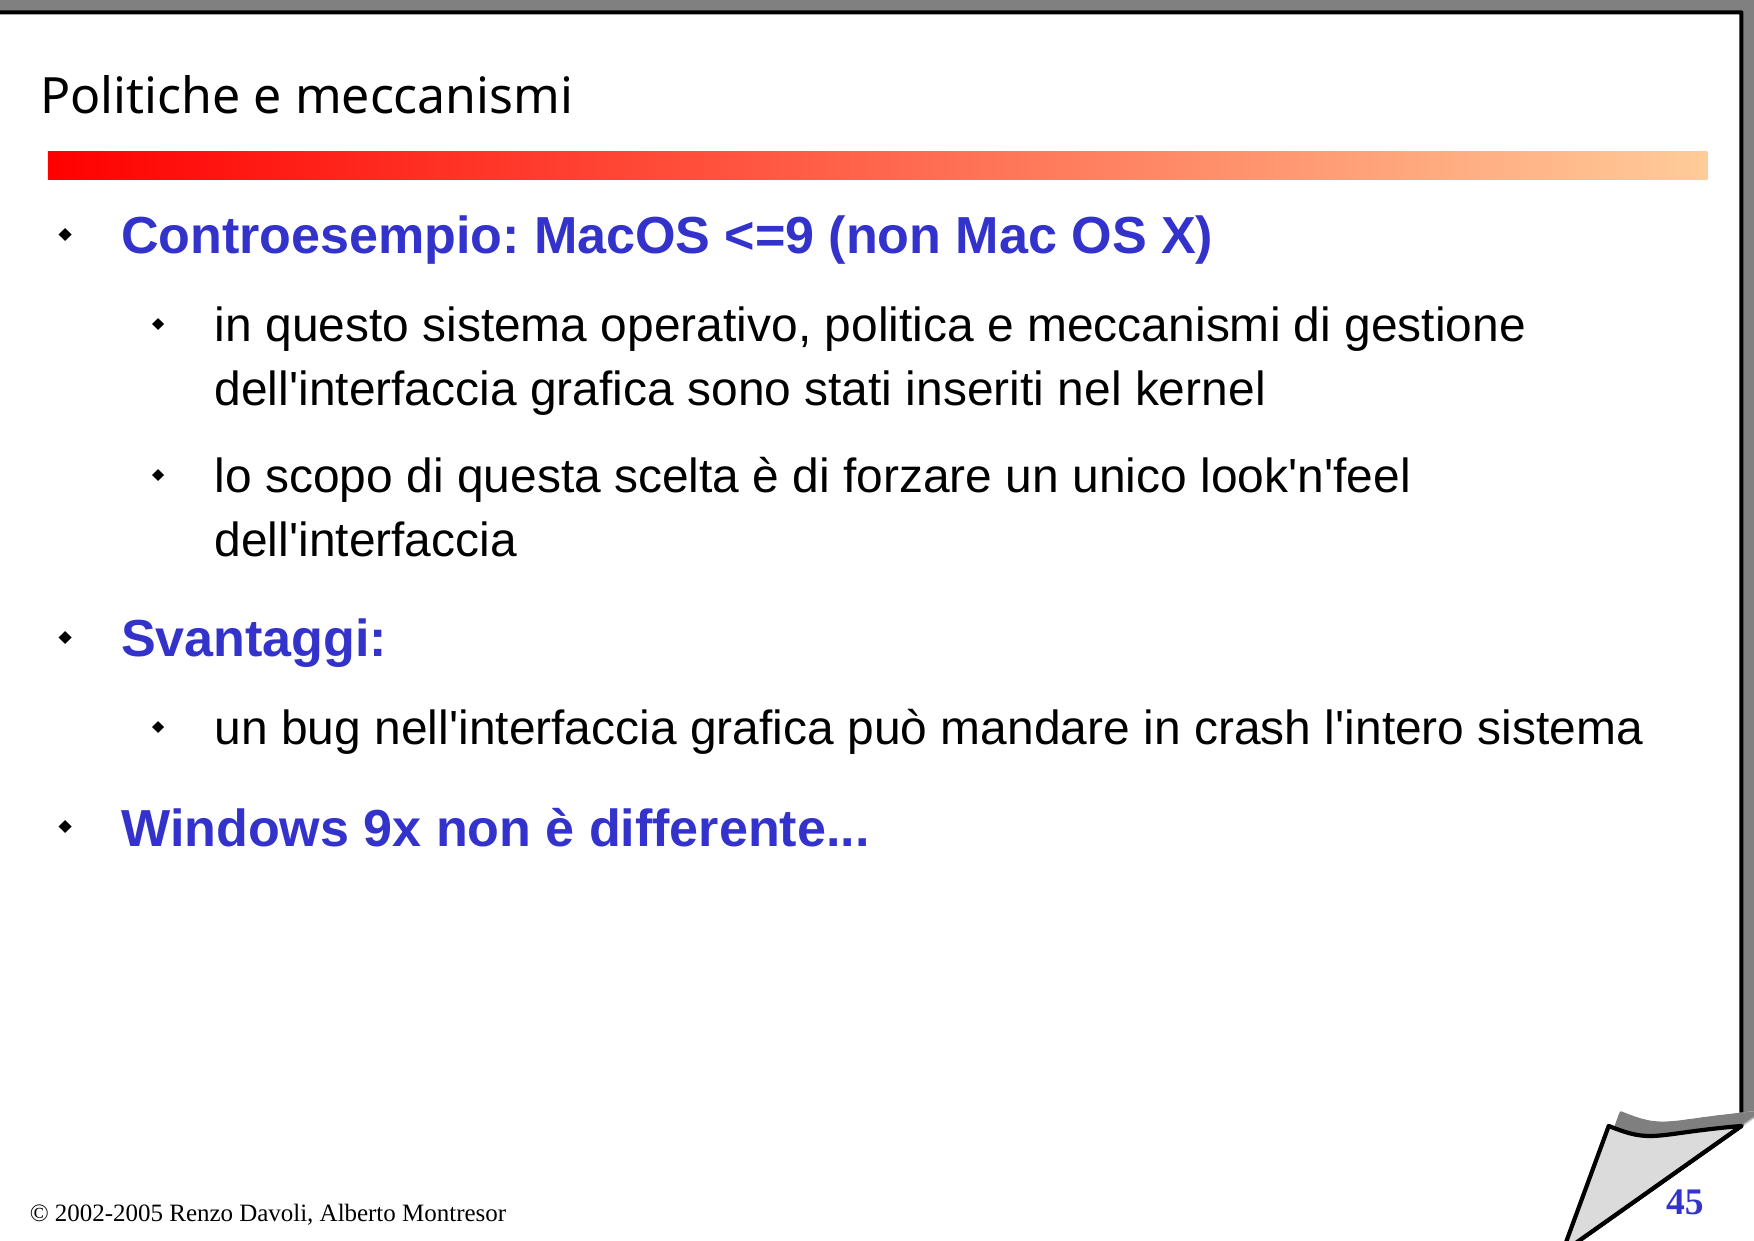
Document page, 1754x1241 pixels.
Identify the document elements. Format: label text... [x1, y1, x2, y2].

list Controesempio: MacOS <=9 (non Mac OS X) in questo sistema operativo, politica e meccanismi di gestione dell'interfaccia grafica sono stati inseriti nel kernel lo scopo di questa scelta è di forzare un unico look'n'feel dell'interfaccia Svantaggi: un bug nell'interfaccia grafica può mandare in crash l'intero sistema Windows 9x non è differente... [58, 206, 1696, 943]
title Politiche e meccanismi [40, 49, 1714, 144]
